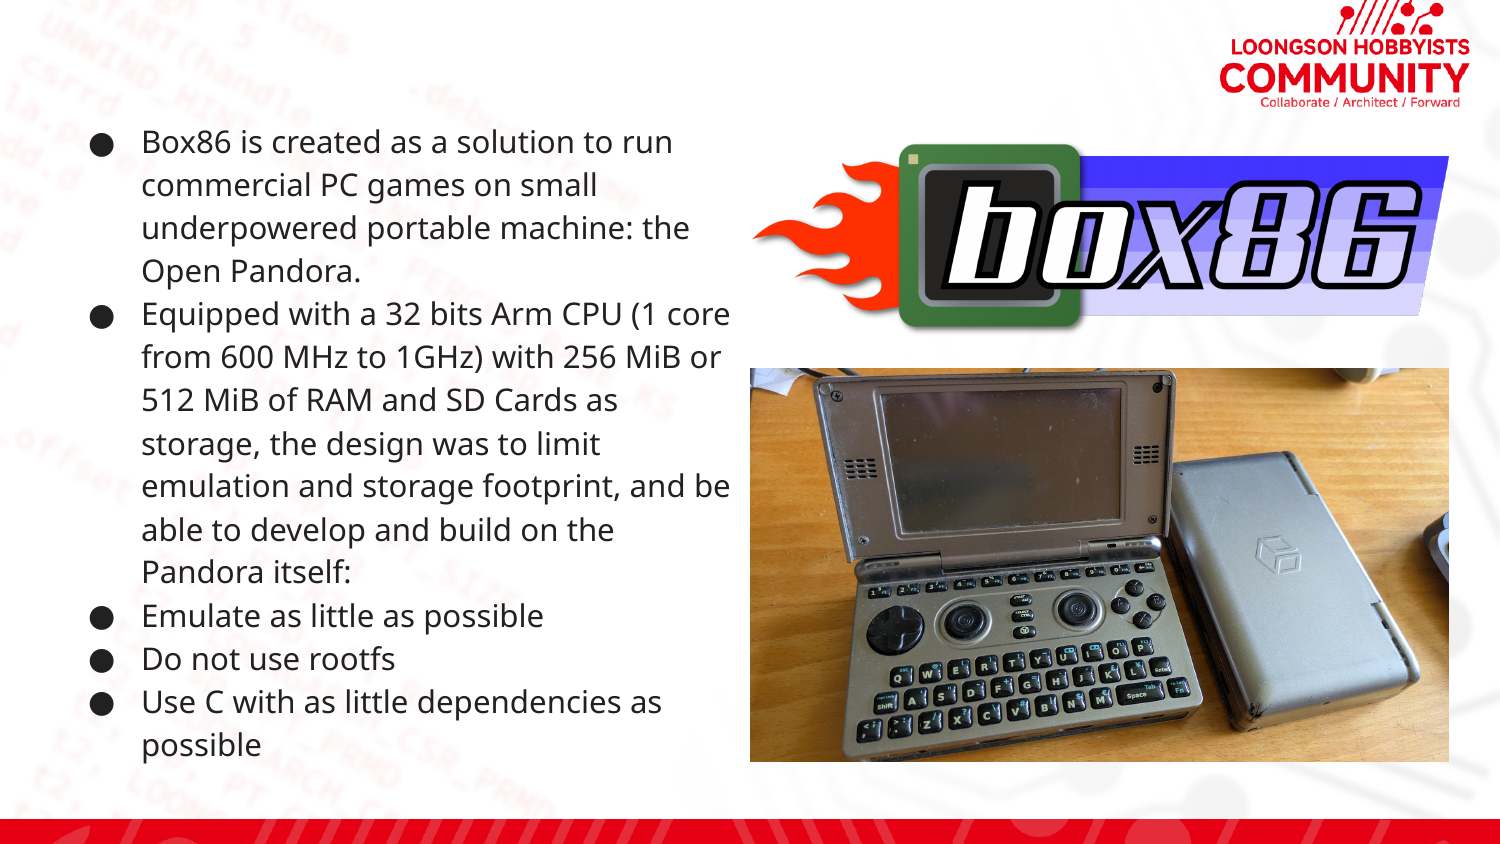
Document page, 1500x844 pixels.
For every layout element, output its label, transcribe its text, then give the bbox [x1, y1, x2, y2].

picture [0, 0, 1500, 844]
list Box86 is created as a solution to run commercial PC games on small underpowered portable machine: the Open Pandora. Equipped with a 32 bits Arm CPU (1 core from 600 MHz to 1GHz) with 256 MiB or 512 MiB of RAM and SD Cards as storage, the design was to limit emulation and storage footprint, and be able to develop and build on the Pandora itself: Emulate as little as possible Do not use rootfs Use C with as little dependencies as possible [51, 101, 750, 778]
